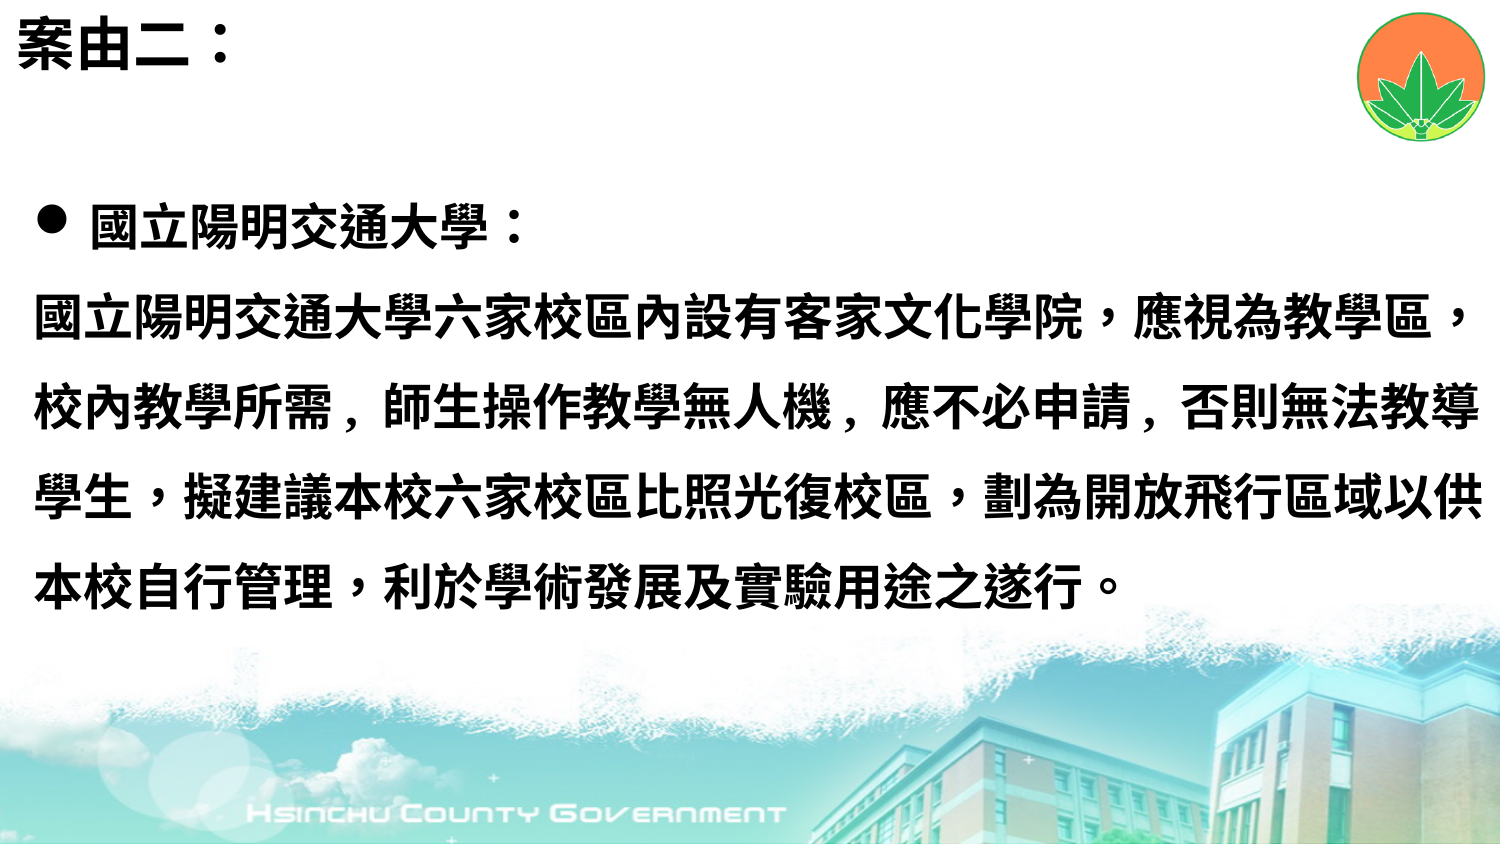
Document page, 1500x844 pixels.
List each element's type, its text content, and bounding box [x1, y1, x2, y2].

text_box 案由二： [2, 0, 271, 85]
text_box 國立陽明交通大學： 國立陽明交通大學六家校區內設有客家文化學院，應視為教學區， 校內教學所需, 師生操作教學無人機, 應不必申請, 否則無法教導學生，擬建議本校六家校區比照光復校區，劃為開放飛行區域以供本校自行管理，利於學術發展及實驗用途之遂行。 [18, 157, 1500, 623]
picture [1342, 0, 1500, 157]
